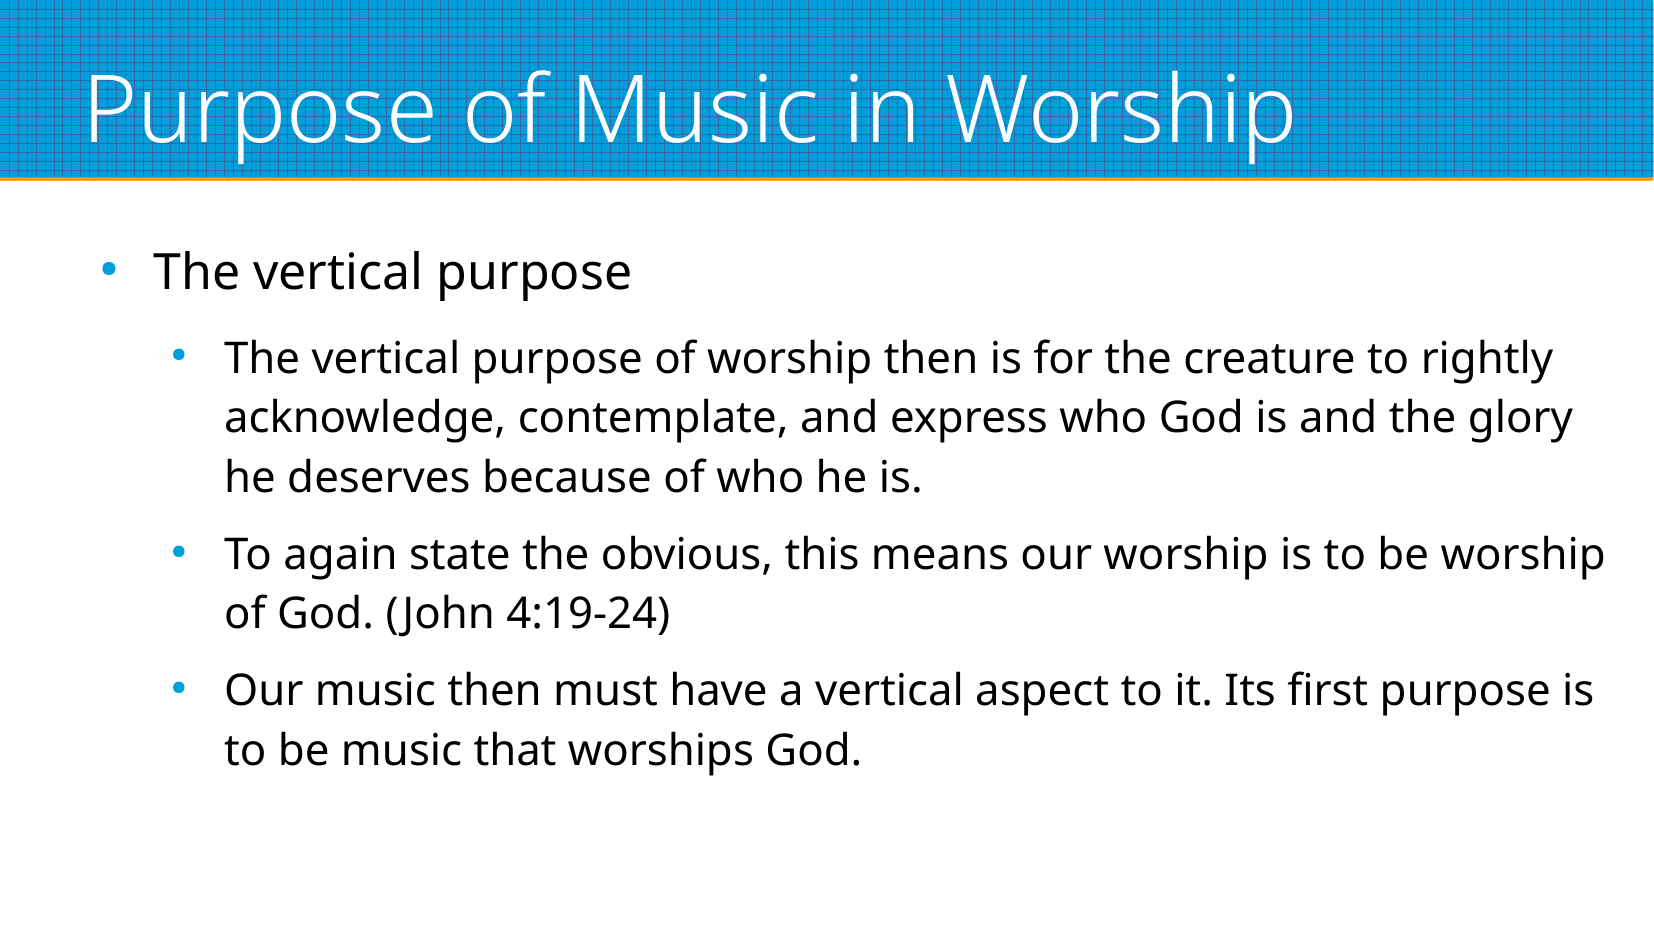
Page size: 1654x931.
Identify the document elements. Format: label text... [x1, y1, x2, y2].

title Purpose of Music in Worship [82, 14, 1571, 171]
list The vertical purpose The vertical purpose of worship then is for the creature to rightly acknowledge, contemplate, and express who God is and the glory he deserves because of who he is. To again state the obvious, this means our worship is to be worship of God. (John 4:19-24) Our music then must have a vertical aspect to it. Its first purpose is to be music that worships God. [82, 236, 1613, 863]
